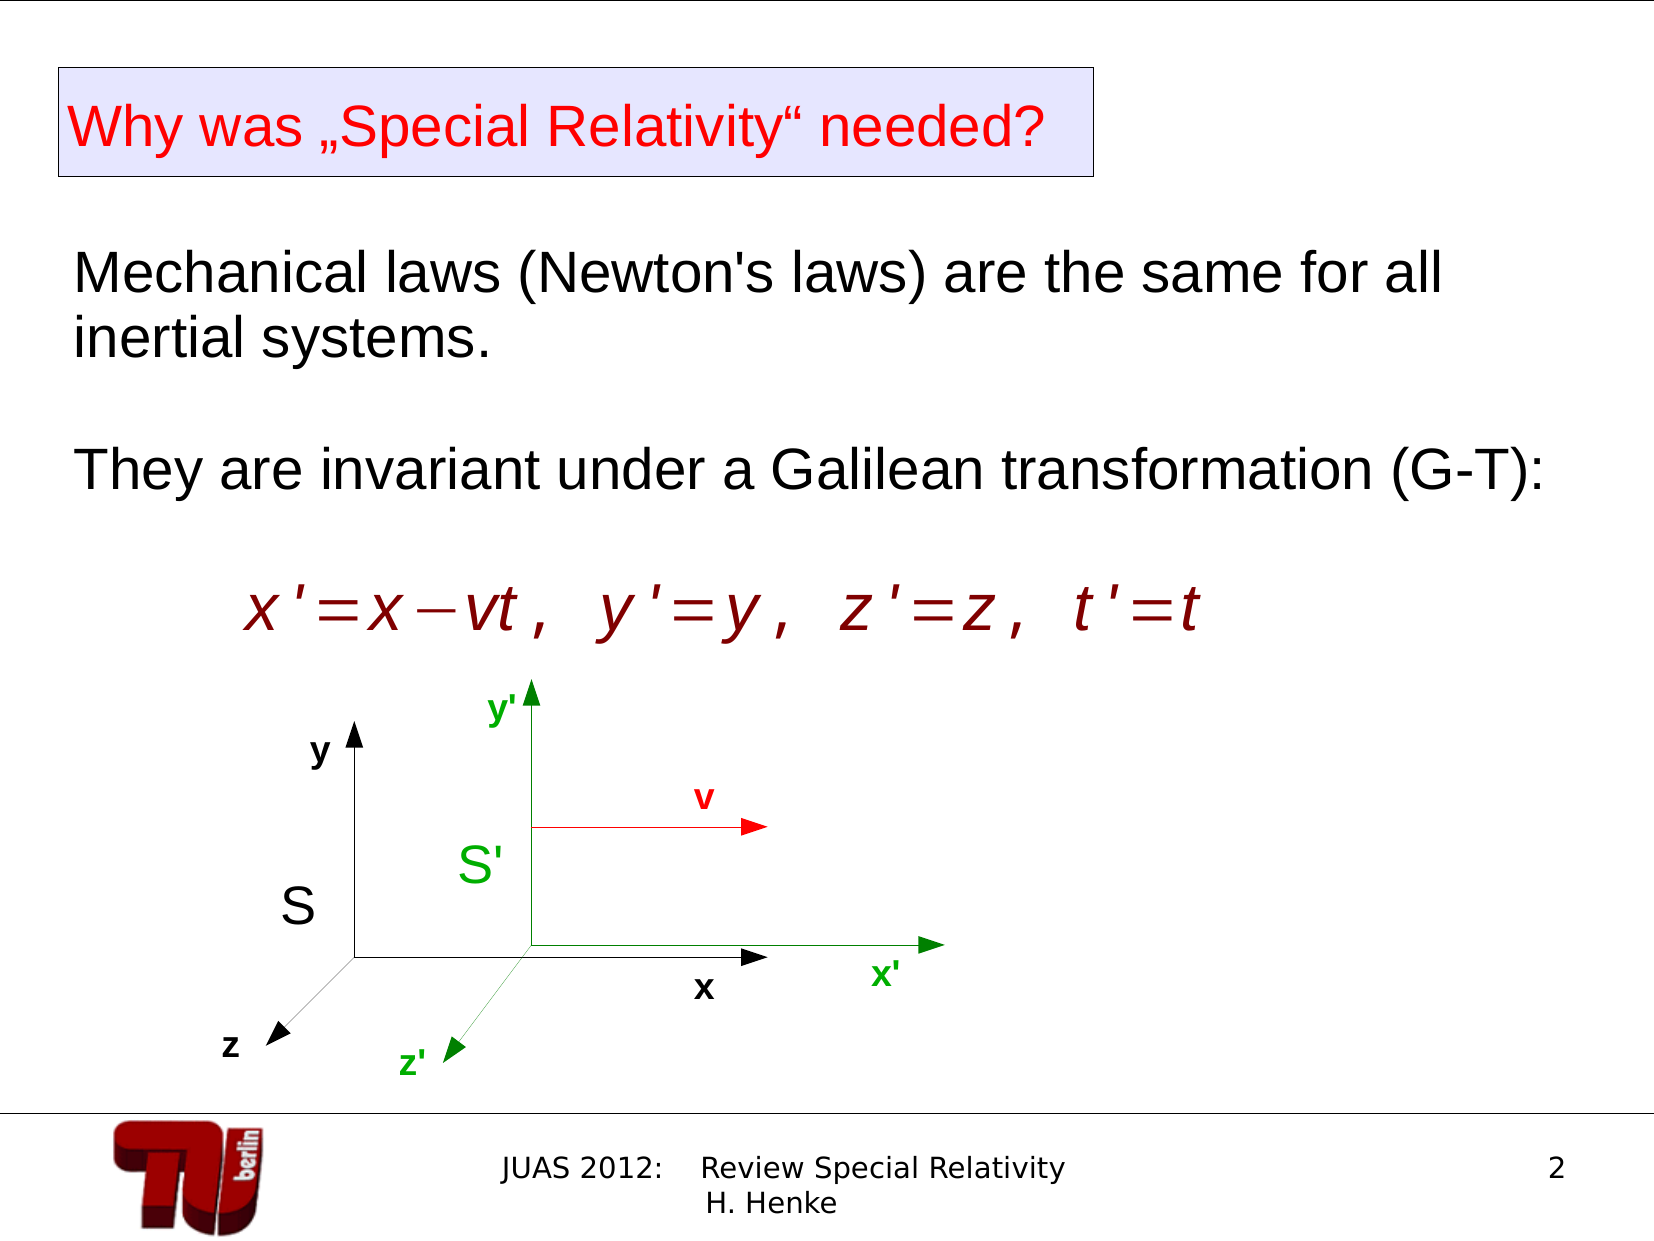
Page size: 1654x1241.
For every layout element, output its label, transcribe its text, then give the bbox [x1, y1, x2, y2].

text_box y [295, 721, 355, 780]
text_box They are invariant under a Galilean transformation (G-T): [59, 429, 1595, 509]
text_box S [265, 868, 325, 944]
text_box x' [856, 944, 945, 1004]
text_box Why was „Special Relativity“ needed? [52, 86, 1116, 166]
text_box z [206, 1016, 266, 1075]
text_box [58, 67, 1094, 86]
text_box S' [442, 826, 532, 903]
text_box x [679, 958, 739, 1017]
text_box z' [383, 1034, 473, 1093]
text_box Mechanical laws (Newton's laws) are the same for all inertial systems. [59, 232, 1506, 378]
text_box y' [472, 679, 562, 738]
text_box [58, 166, 1094, 177]
chart [236, 570, 1205, 651]
picture [112, 1119, 265, 1238]
text_box v [679, 767, 768, 826]
